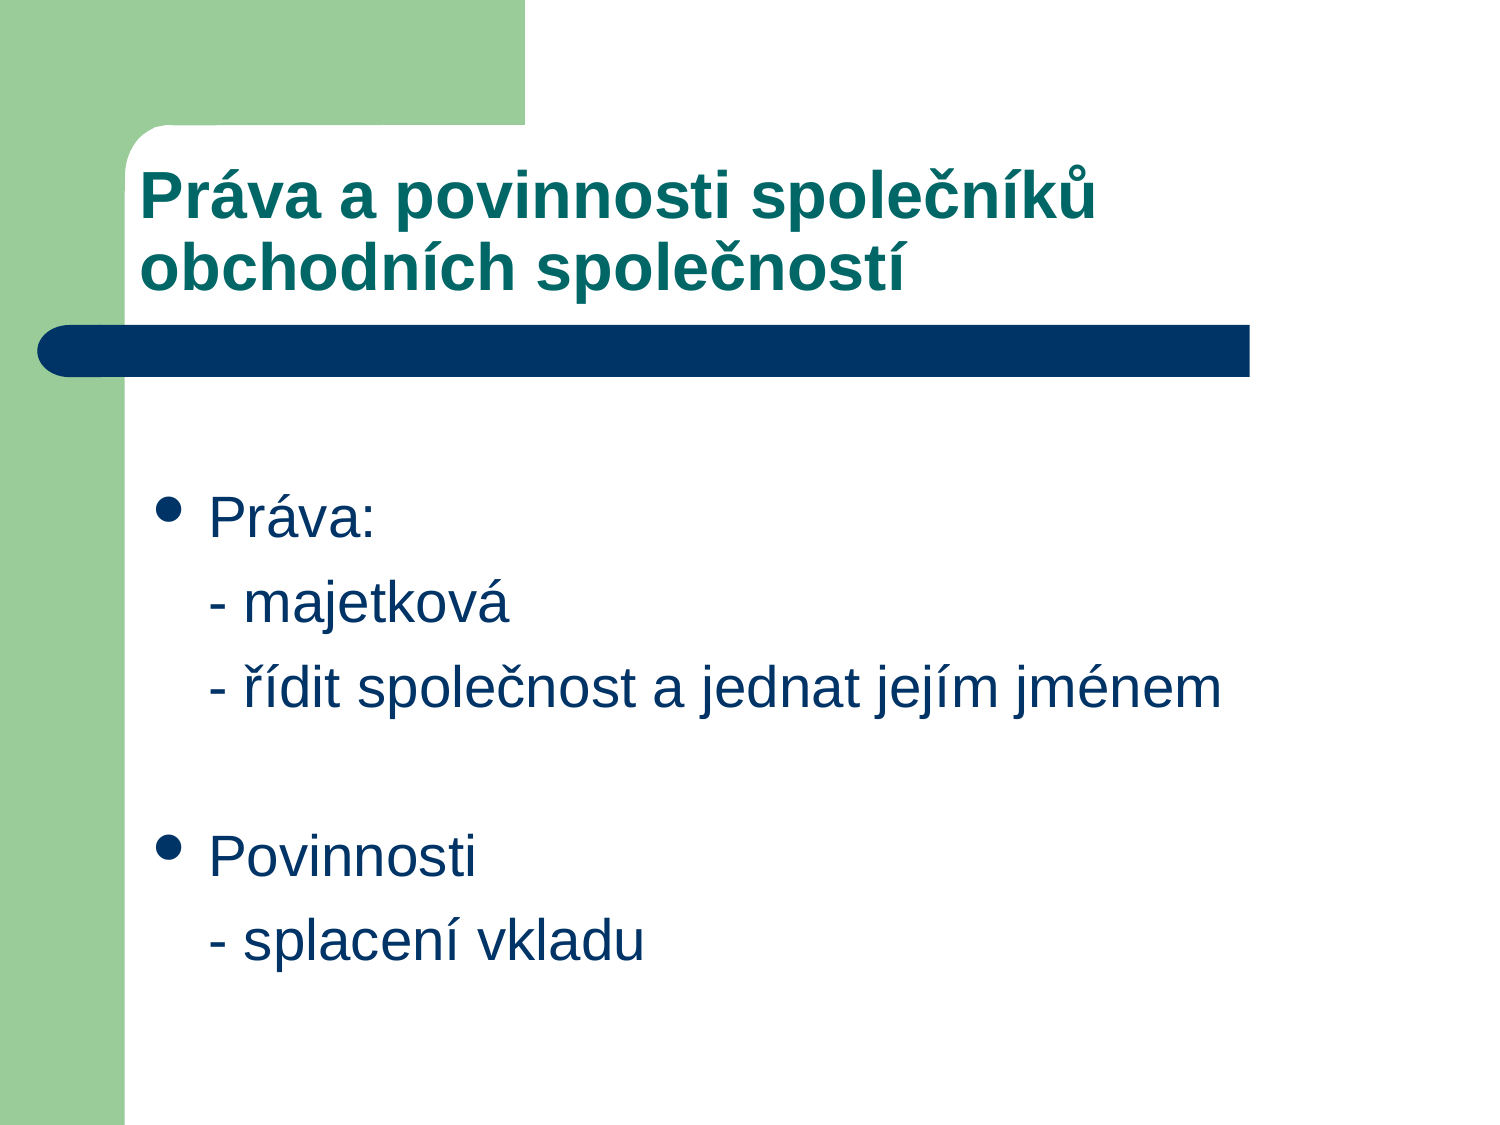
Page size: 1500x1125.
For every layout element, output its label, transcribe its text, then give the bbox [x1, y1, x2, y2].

list Práva: - majetková - řídit společnost a jednat jejím jménem Povinnosti - splacení vkladu [137, 387, 1400, 1065]
title Práva a povinnosti společníků obchodních společností [124, 124, 1425, 313]
